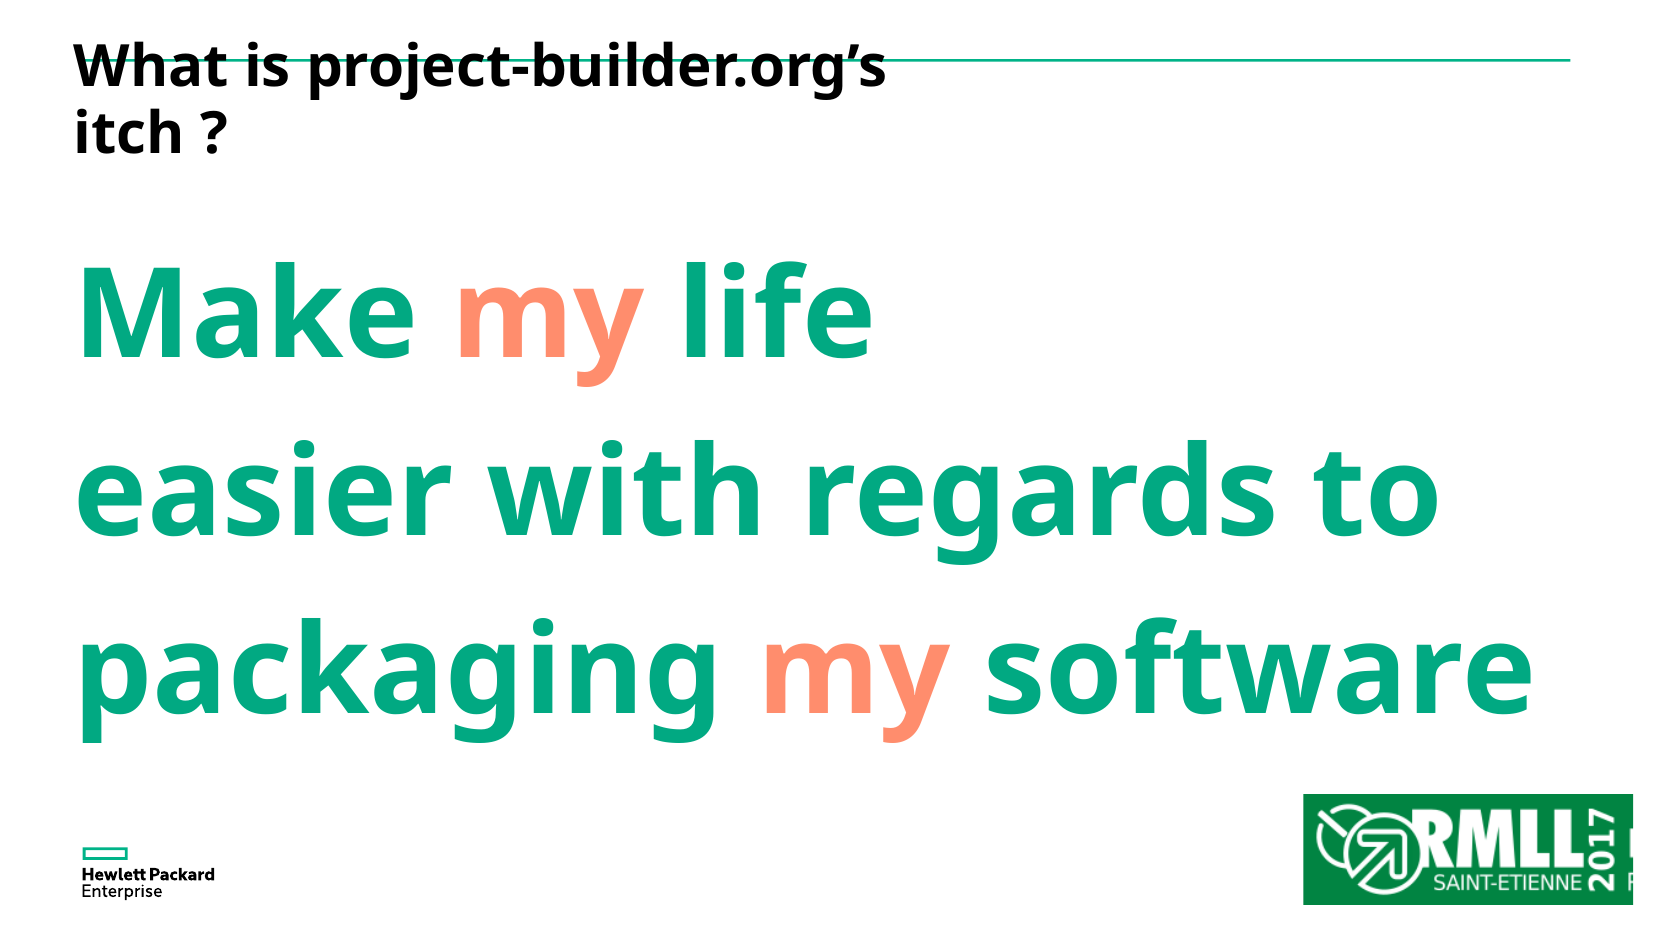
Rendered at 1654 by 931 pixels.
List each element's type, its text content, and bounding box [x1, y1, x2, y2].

title What is project-builder.org’s itch ? [73, 39, 988, 161]
list Make my life easier with regards to packaging my software [73, 235, 1654, 931]
